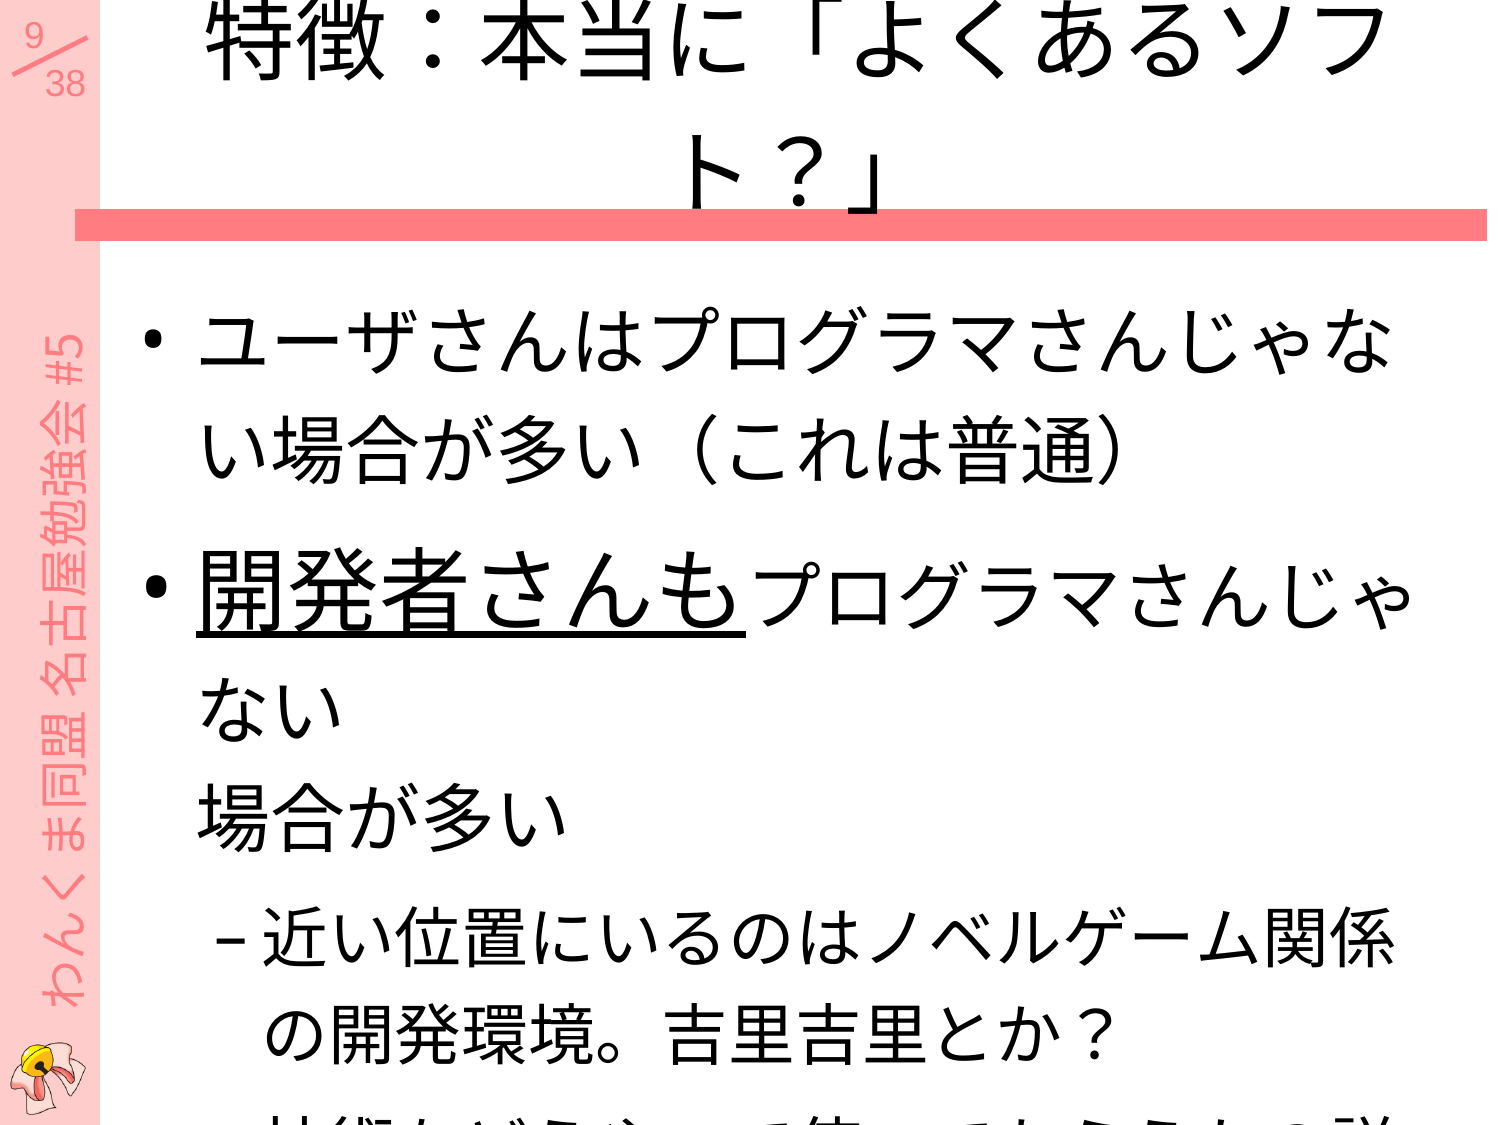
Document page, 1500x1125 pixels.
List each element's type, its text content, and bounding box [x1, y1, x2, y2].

list ユーザさんはプログラマさんじゃない場合が多い（これは普通） 開発者さんもプログラマさんじゃない 場合が多い 近い位置にいるのはノベルゲーム関係の開発環境。吉里吉里とか？ 技術をどうやって使ってもらうかの説明がポイント。けっこう苦労する。 [125, 275, 1476, 1116]
title 特徴：本当に「よくあるソフト？」 [125, 0, 1476, 226]
picture [10, 1042, 86, 1115]
